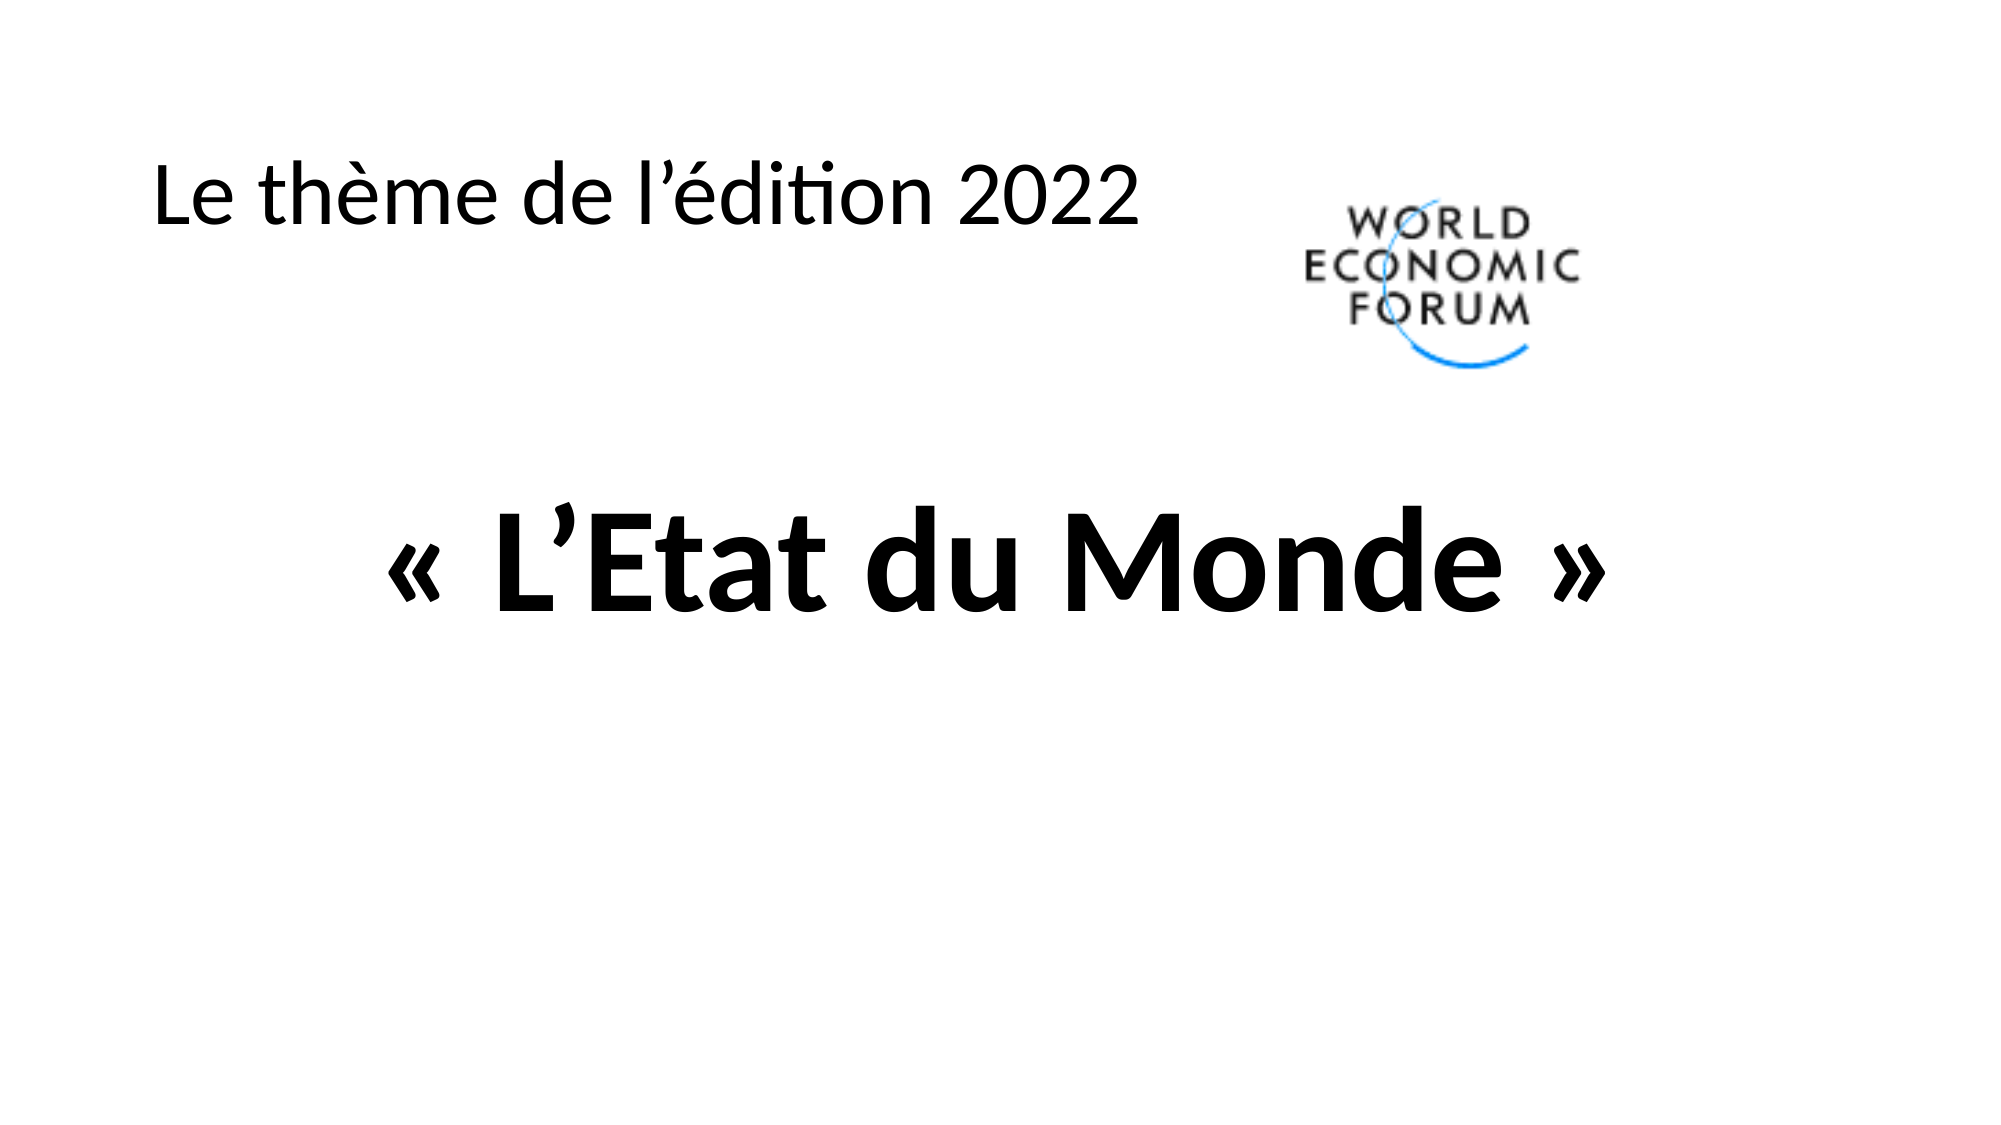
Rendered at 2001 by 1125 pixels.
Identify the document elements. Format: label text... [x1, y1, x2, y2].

picture [1263, 168, 1626, 397]
title Le thème de l’édition 2022 [137, 137, 1863, 356]
text_box « L’Etat du Monde » [276, 431, 1724, 694]
